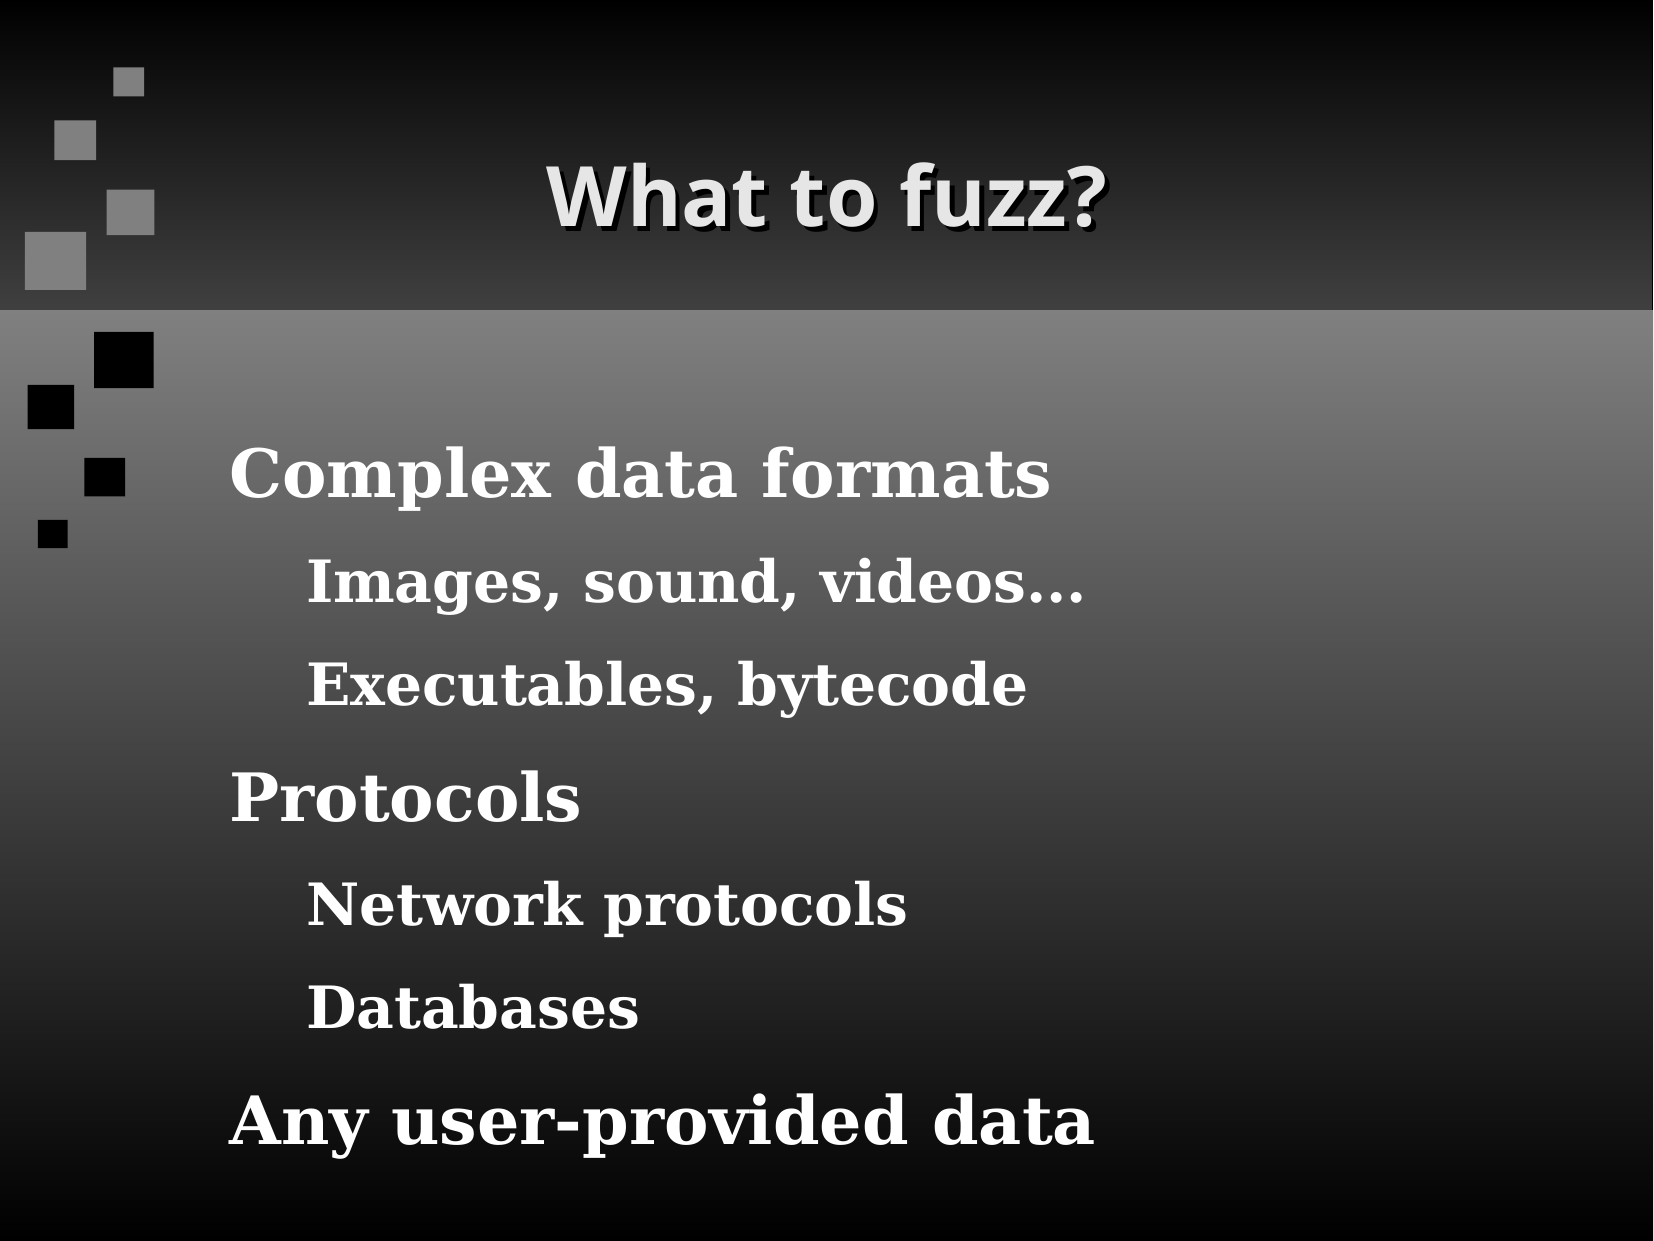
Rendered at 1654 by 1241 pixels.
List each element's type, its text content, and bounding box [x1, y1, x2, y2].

title What to fuzz? [121, 91, 1534, 299]
list Complex data formats Images, sound, videos... Executables, bytecode Protocols Network protocols Databases Any user-provided data [211, 395, 1596, 1185]
